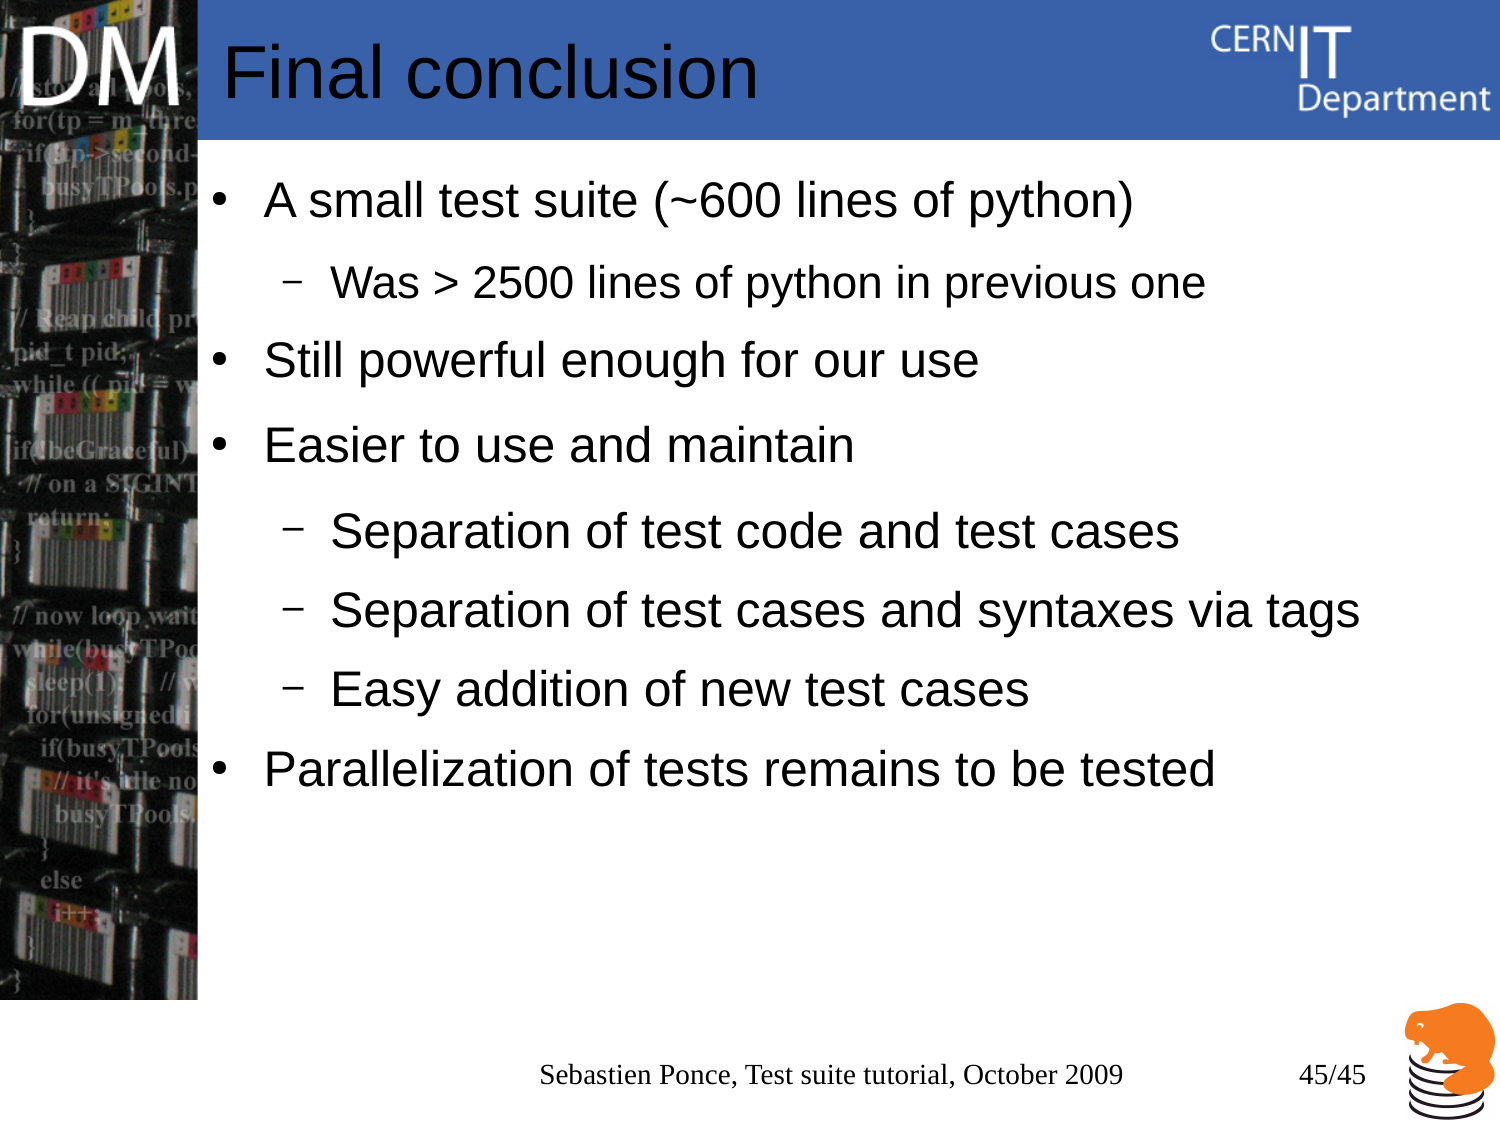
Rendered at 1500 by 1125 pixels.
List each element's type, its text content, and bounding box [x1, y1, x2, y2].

picture [198, 0, 1500, 140]
list A small test suite (~600 lines of python) Was > 2500 lines of python in previous one Still powerful enough for our use Easier to use and maintain Separation of test code and test cases Separation of test cases and syntaxes via tags Easy addition of new test cases Parallelization of tests remains to be tested [159, 157, 1500, 1019]
title Final conclusion [207, 0, 1201, 138]
picture [1404, 1019, 1495, 1120]
